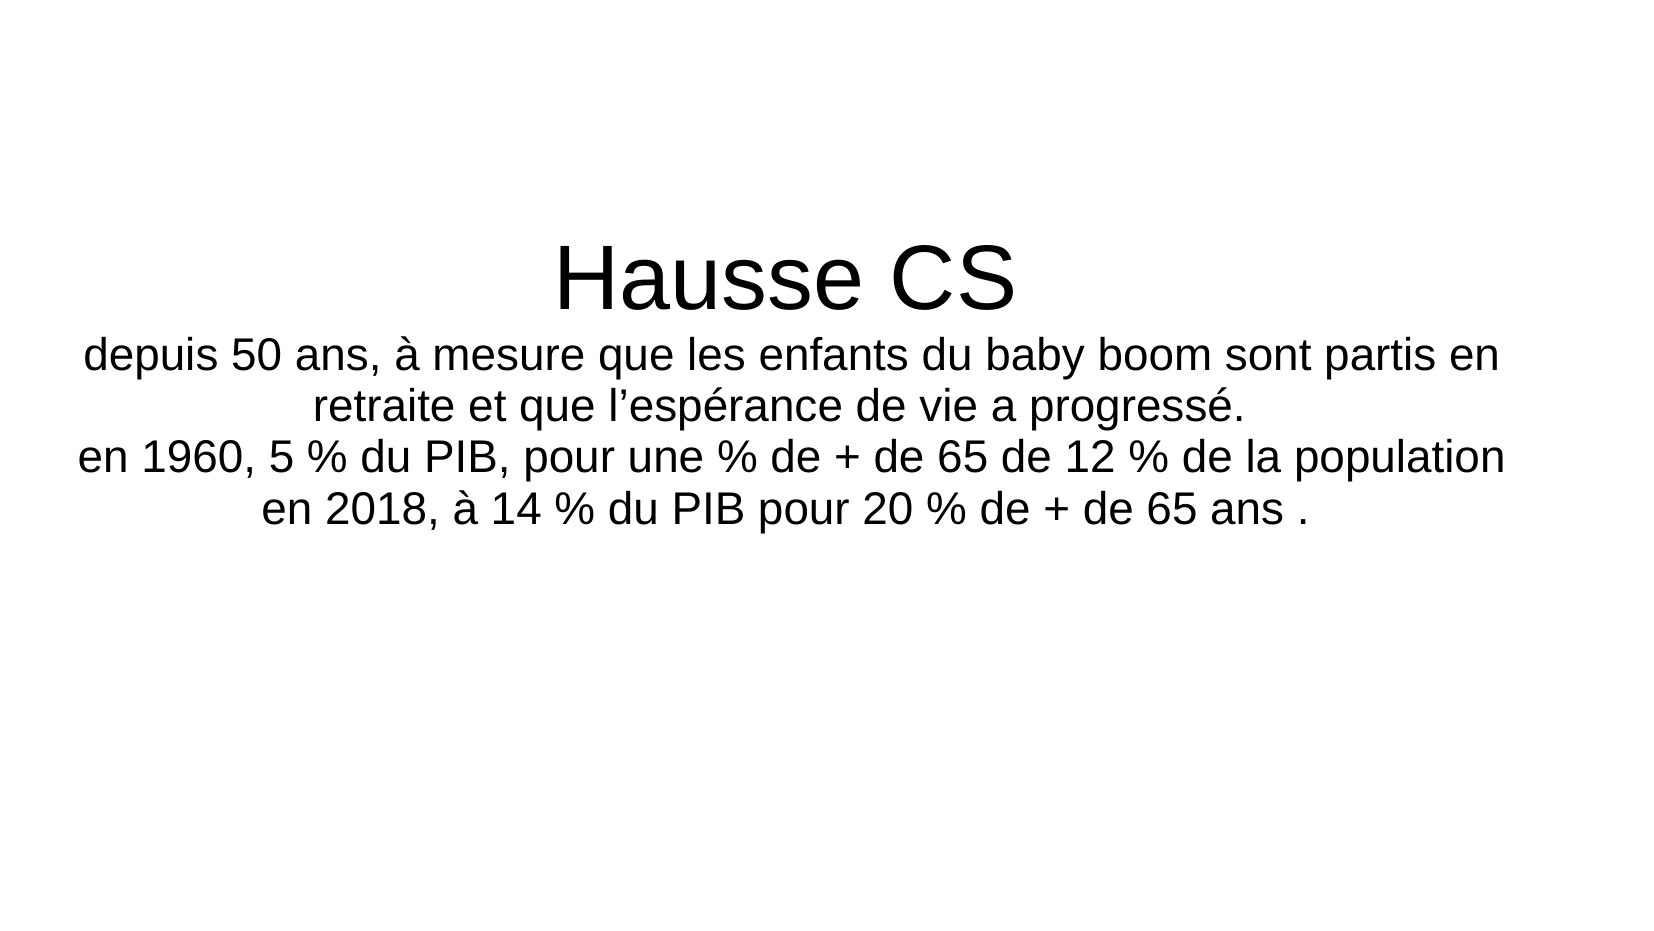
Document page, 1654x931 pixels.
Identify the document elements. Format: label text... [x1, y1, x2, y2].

title Hausse CS depuis 50 ans, à mesure que les enfants du baby boom sont partis en retraite et que l’espérance de vie a progressé. en 1960, 5 % du PIB, pour une % de + de 65 de 12 % de la population en 2018, à 14 % du PIB pour 20 % de + de 65 ans . [41, 113, 1531, 647]
